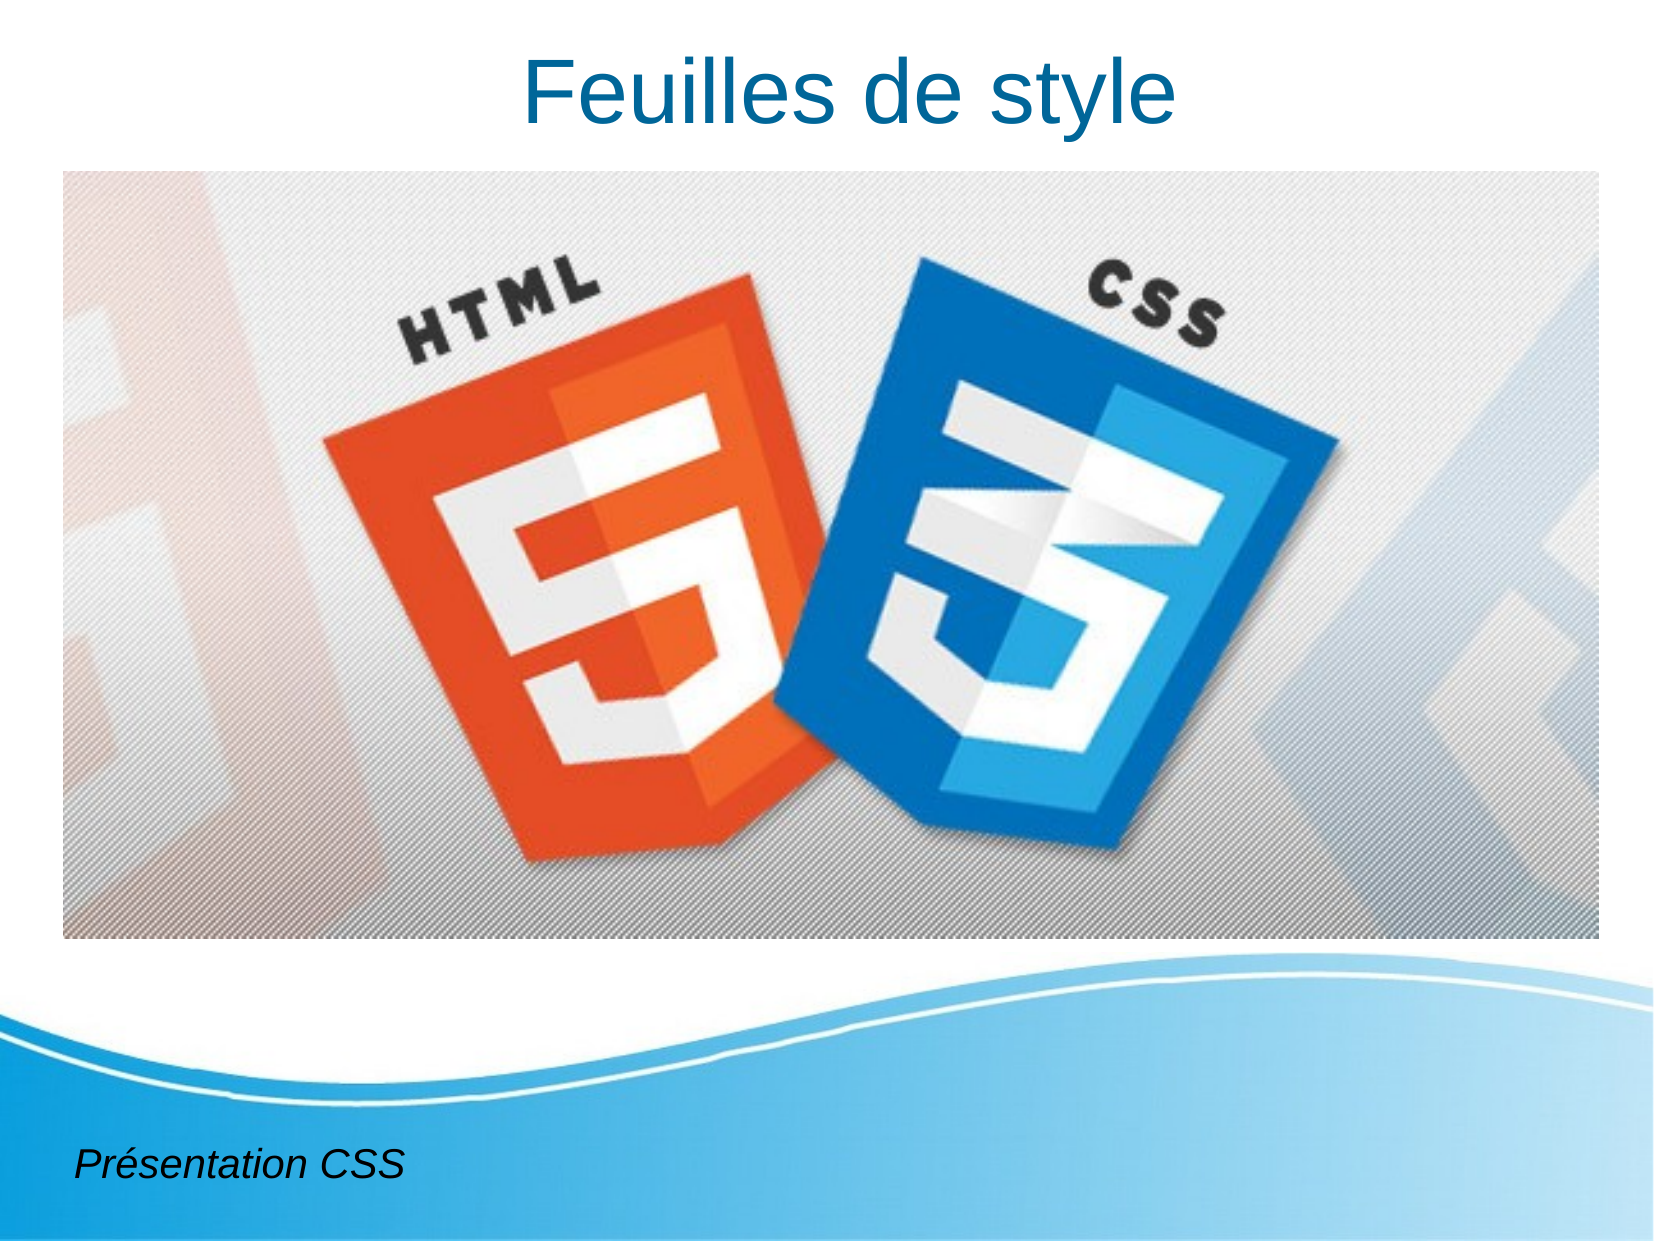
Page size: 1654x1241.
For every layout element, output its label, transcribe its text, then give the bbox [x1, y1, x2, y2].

picture [0, 952, 1654, 1241]
picture [63, 171, 1599, 939]
title Feuilles de style [106, 0, 1595, 171]
